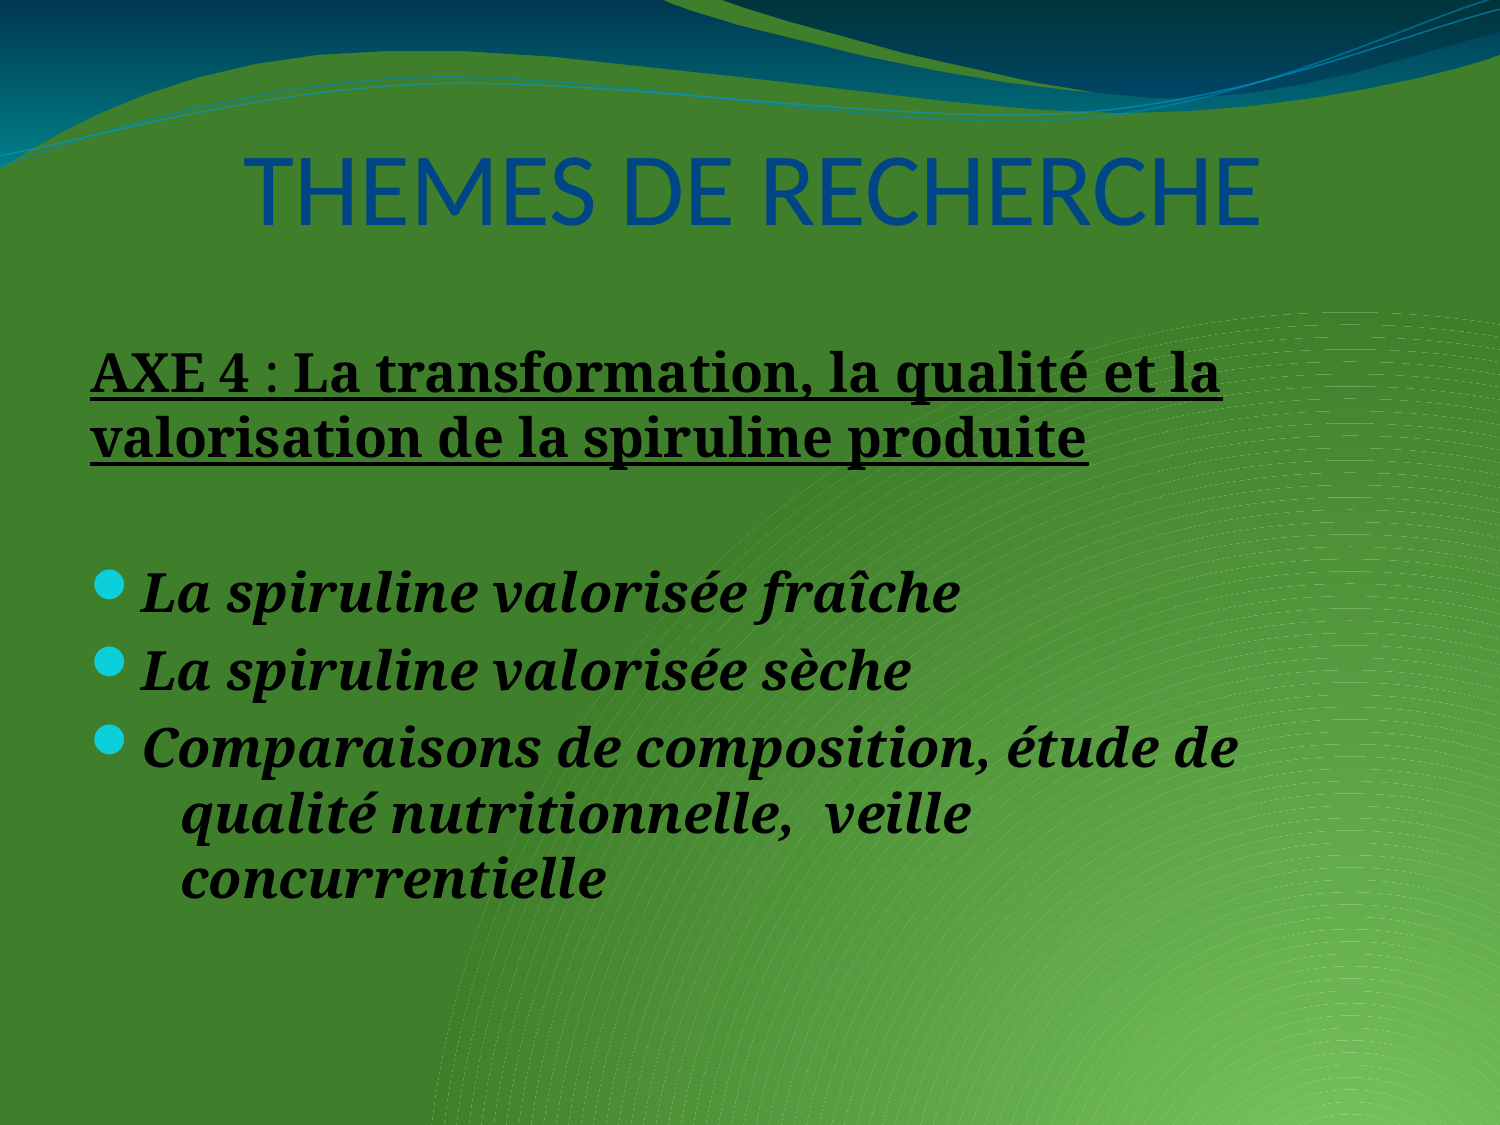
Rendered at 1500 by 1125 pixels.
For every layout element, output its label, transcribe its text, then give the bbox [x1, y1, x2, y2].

title THEMES DE RECHERCHE [79, 59, 1430, 247]
list AXE 4 : La transformation, la qualité et la valorisation de la spiruline produite La spiruline valorisée fraîche La spiruline valorisée sèche Comparaisons de composition, étude de qualité nutritionnelle, veille concurrentielle [75, 330, 1426, 1038]
picture [65, 138, 79, 143]
